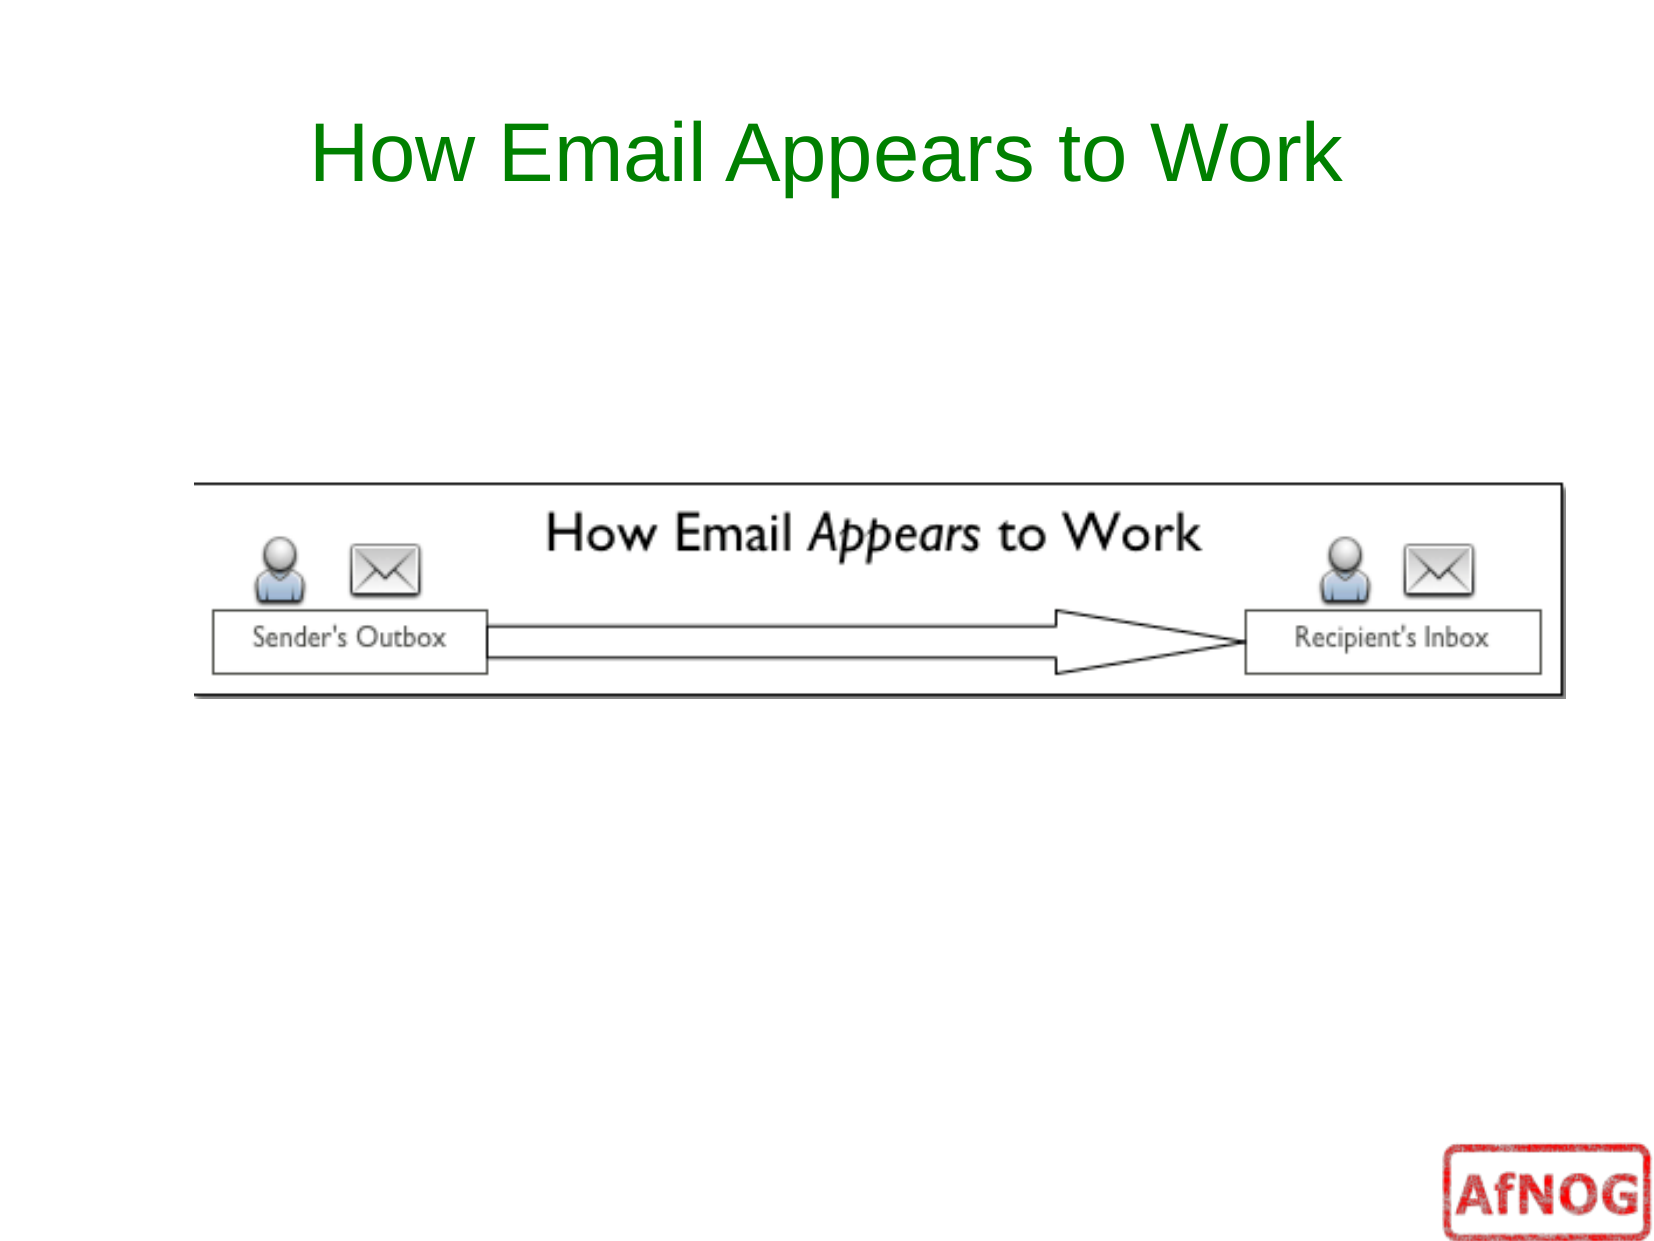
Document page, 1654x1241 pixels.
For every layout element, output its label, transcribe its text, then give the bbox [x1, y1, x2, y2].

picture [1441, 1141, 1654, 1241]
picture [194, 481, 1566, 699]
title How Email Appears to Work [82, 56, 1571, 250]
